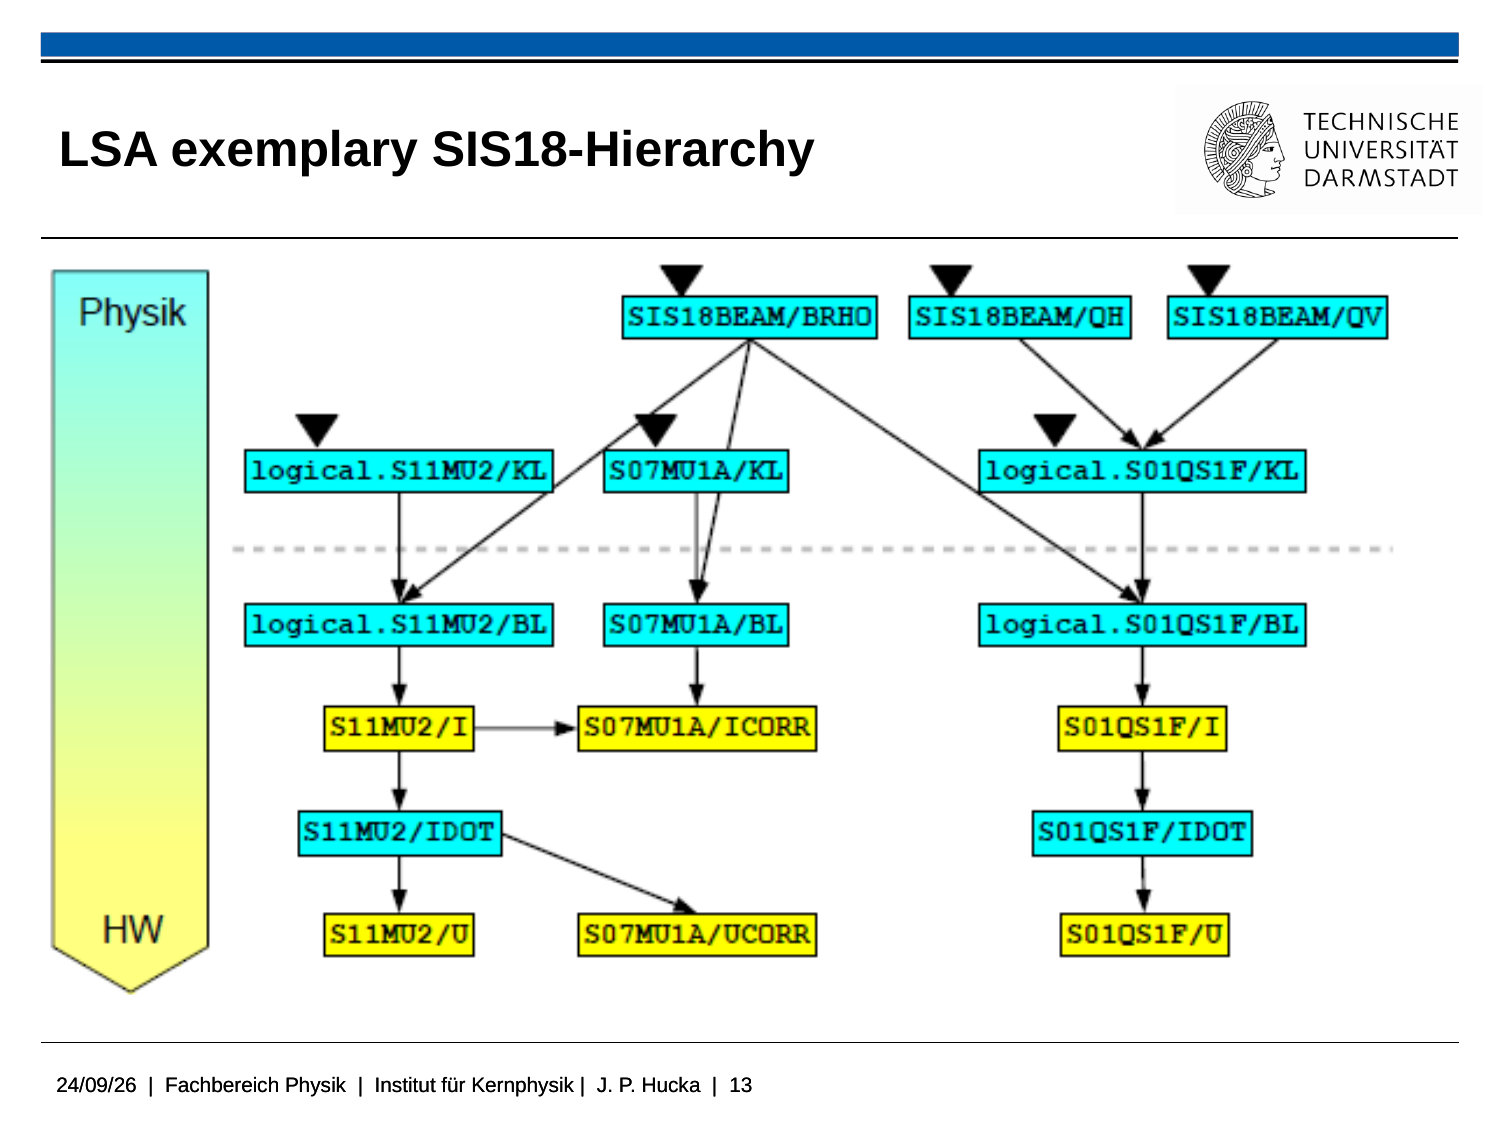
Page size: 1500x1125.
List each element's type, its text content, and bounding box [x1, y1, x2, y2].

title LSA exemplary SIS18-Hierarchy [59, 80, 1149, 218]
picture [35, 254, 1417, 1002]
picture [1175, 84, 1483, 215]
